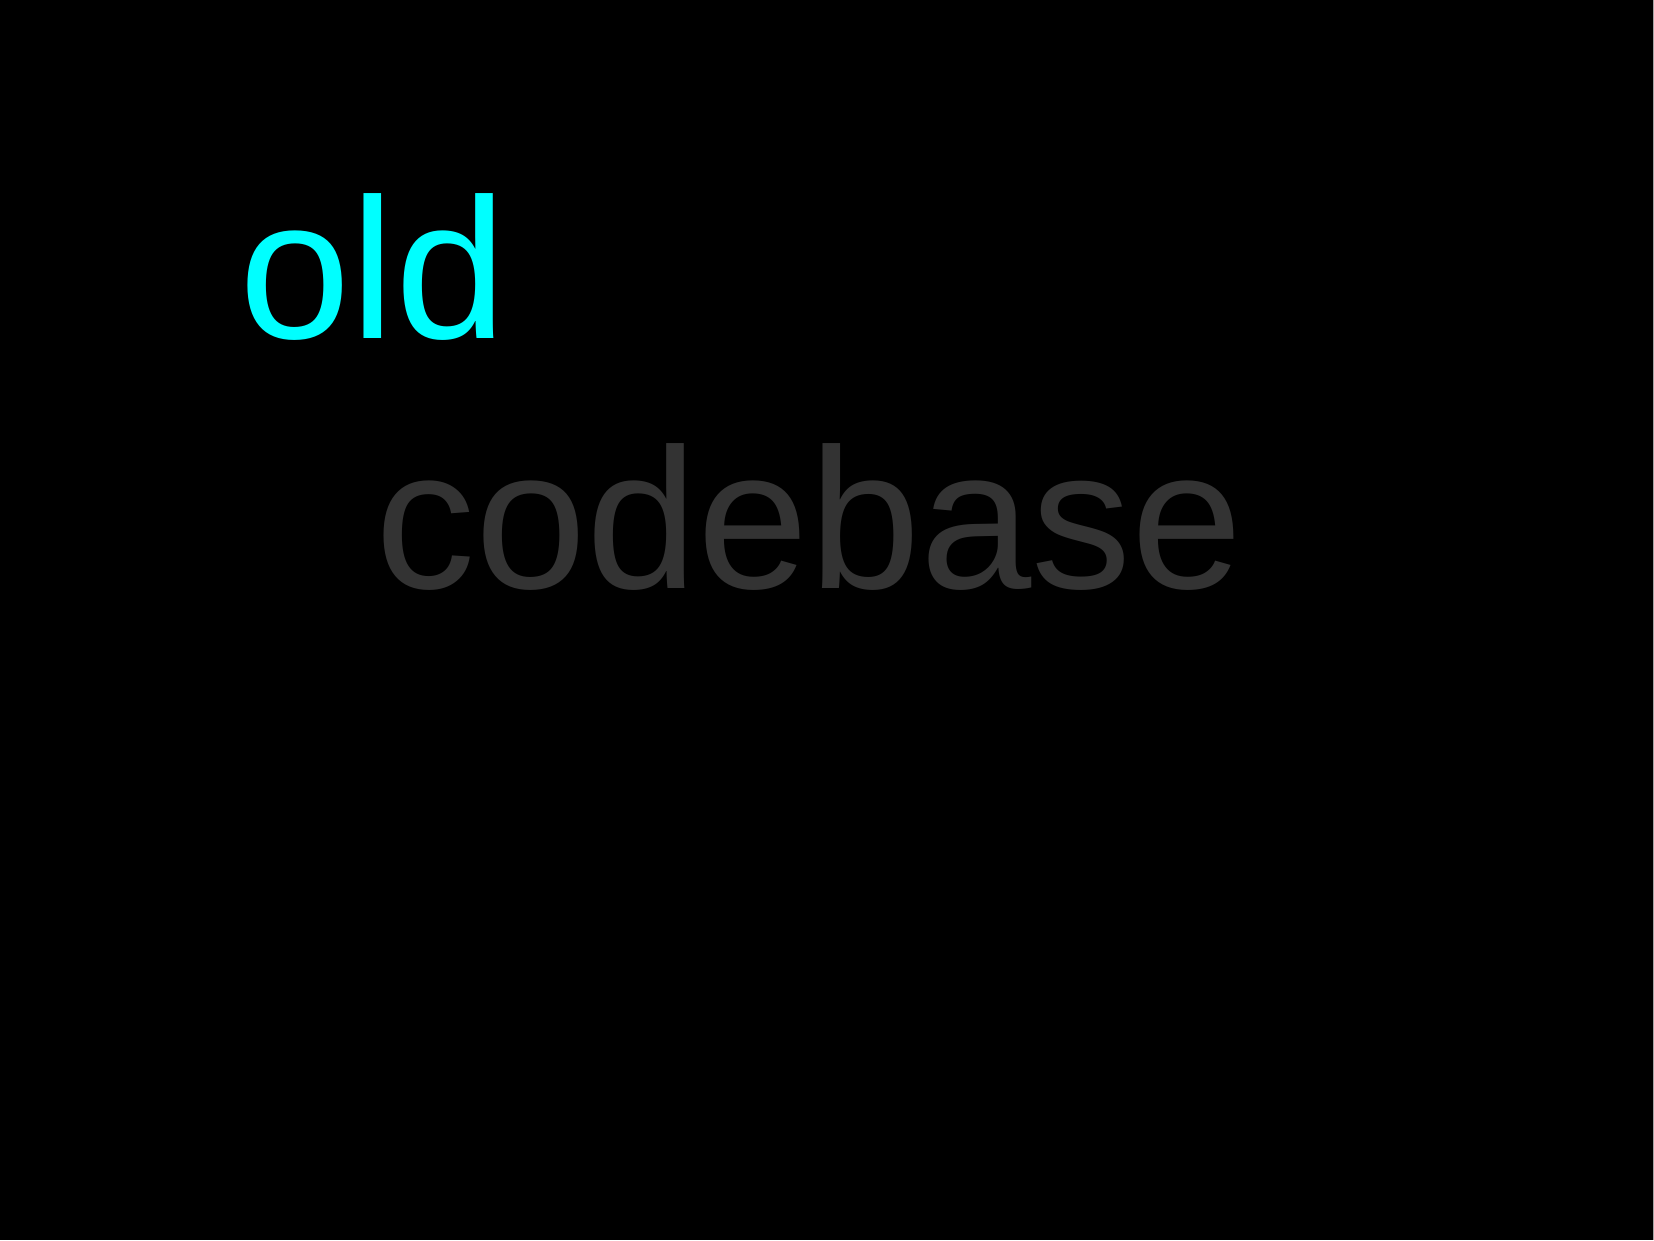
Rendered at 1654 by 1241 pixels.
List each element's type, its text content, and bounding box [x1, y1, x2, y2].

text_box old [225, 150, 522, 389]
text_box codebase [360, 400, 1259, 639]
